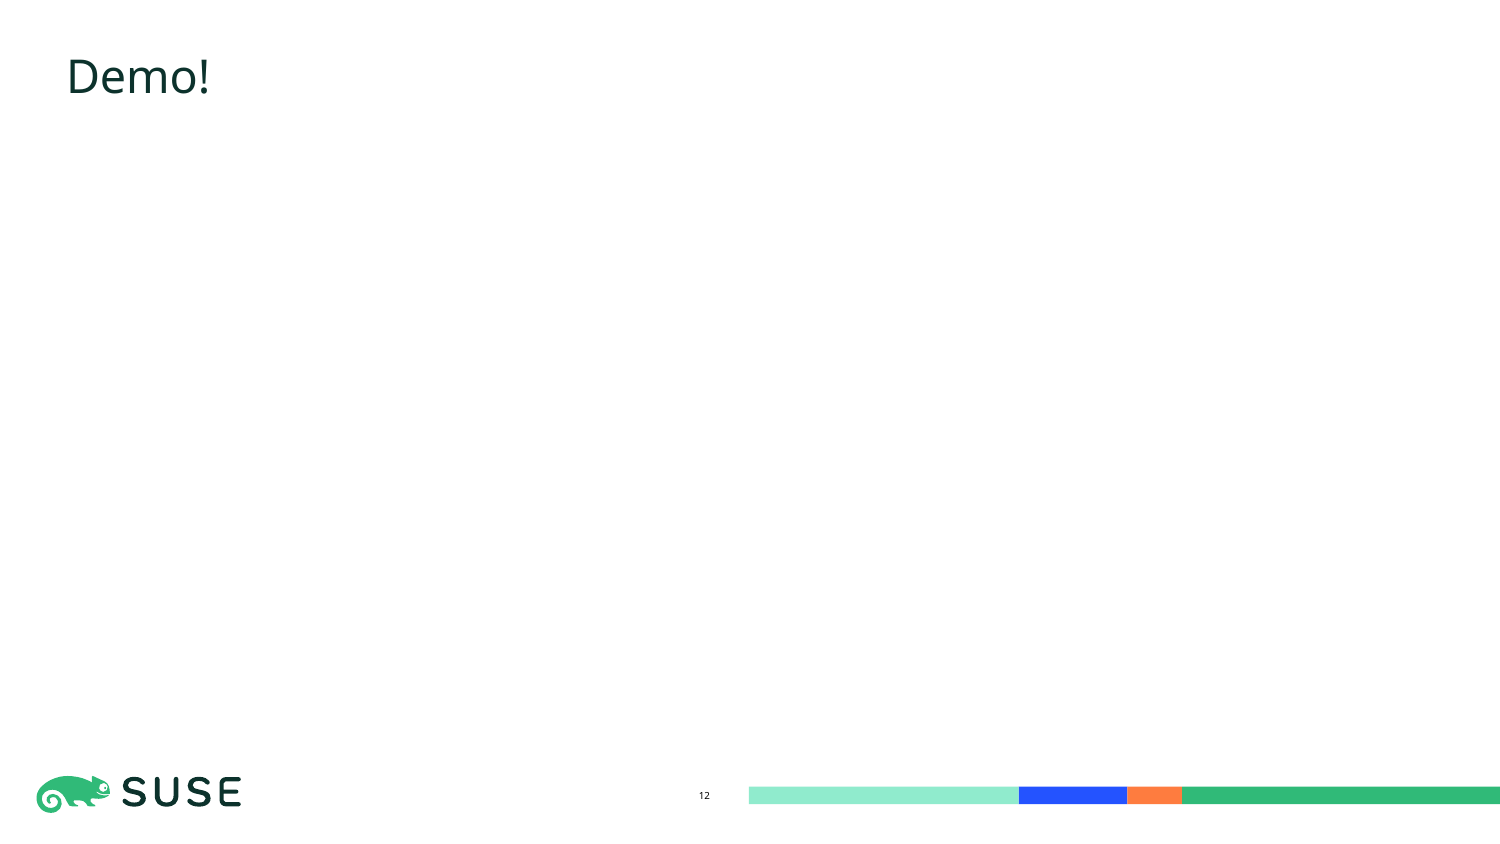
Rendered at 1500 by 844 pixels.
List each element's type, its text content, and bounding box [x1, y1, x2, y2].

slide_number <number> [634, 773, 725, 818]
title Demo! [51, 28, 1449, 123]
